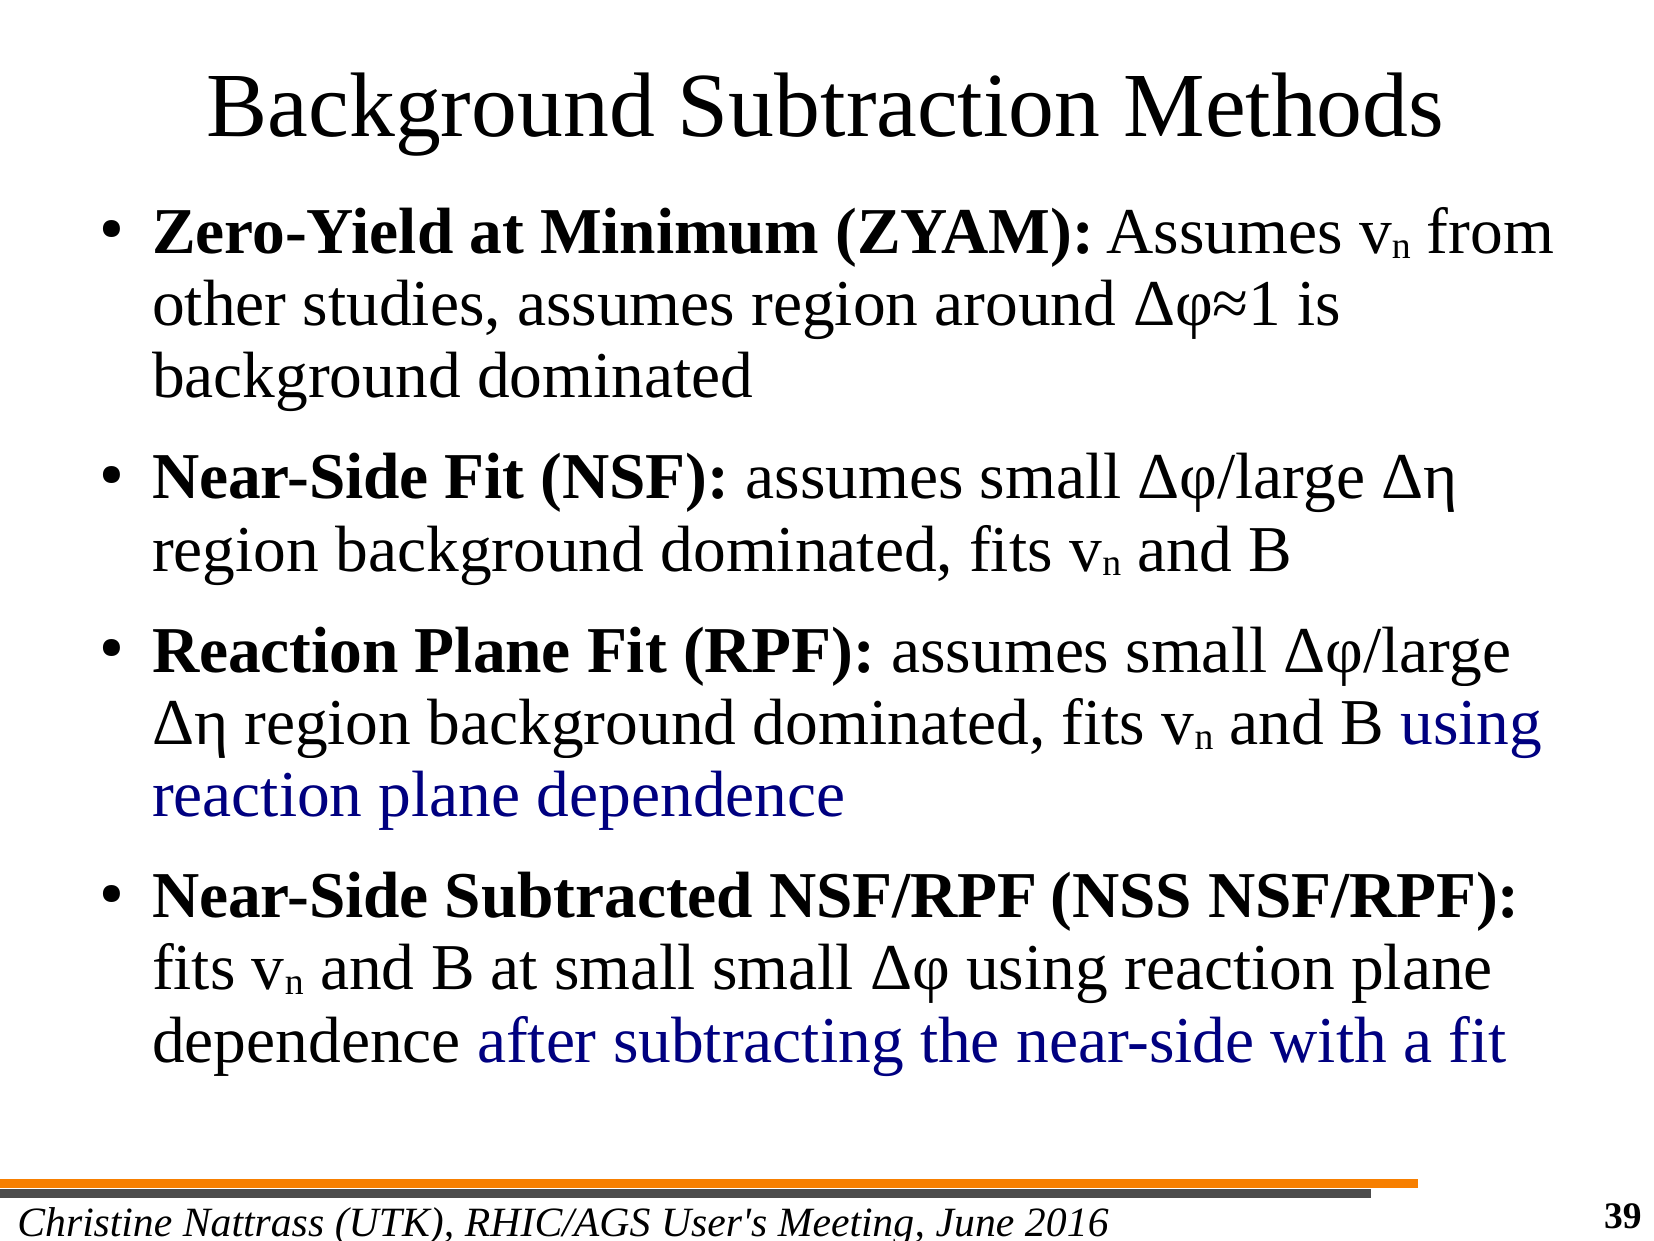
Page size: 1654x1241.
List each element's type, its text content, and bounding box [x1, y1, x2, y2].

list Zero-Yield at Minimum (ZYAM): Assumes vn from other studies, assumes region around Δφ≈1 is background dominated Near-Side Fit (NSF): assumes small Δφ/large Δη region background dominated, fits vn and B Reaction Plane Fit (RPF): assumes small Δφ/large Δη region background dominated, fits vn and B using reaction plane dependence Near-Side Subtracted NSF/RPF (NSS NSF/RPF): fits vn and B at small small Δφ using reaction plane dependence after subtracting the near-side with a fit [82, 195, 1571, 1081]
title Background Subtraction Methods [82, 2, 1571, 195]
